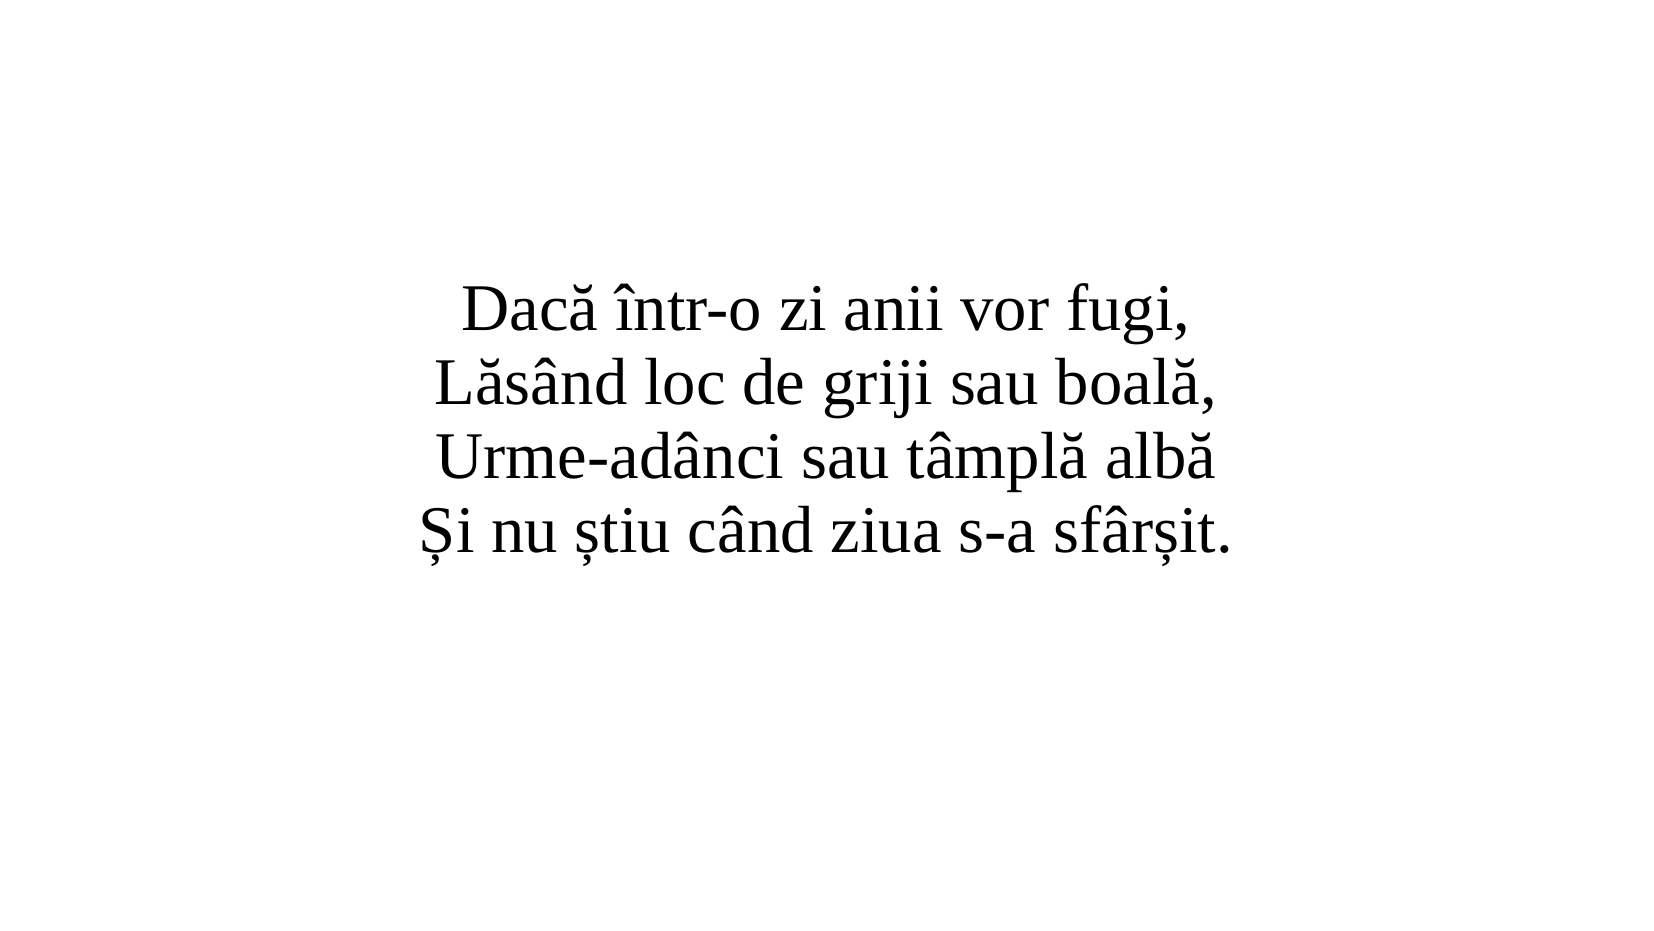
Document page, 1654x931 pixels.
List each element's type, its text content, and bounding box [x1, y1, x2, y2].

subtitle Dacă într-o zi anii vor fugi, Lăsând loc de griji sau boală, Urme-adânci sau tâmplă albă Și nu știu când ziua s-a sfârșit. [352, 175, 1301, 663]
